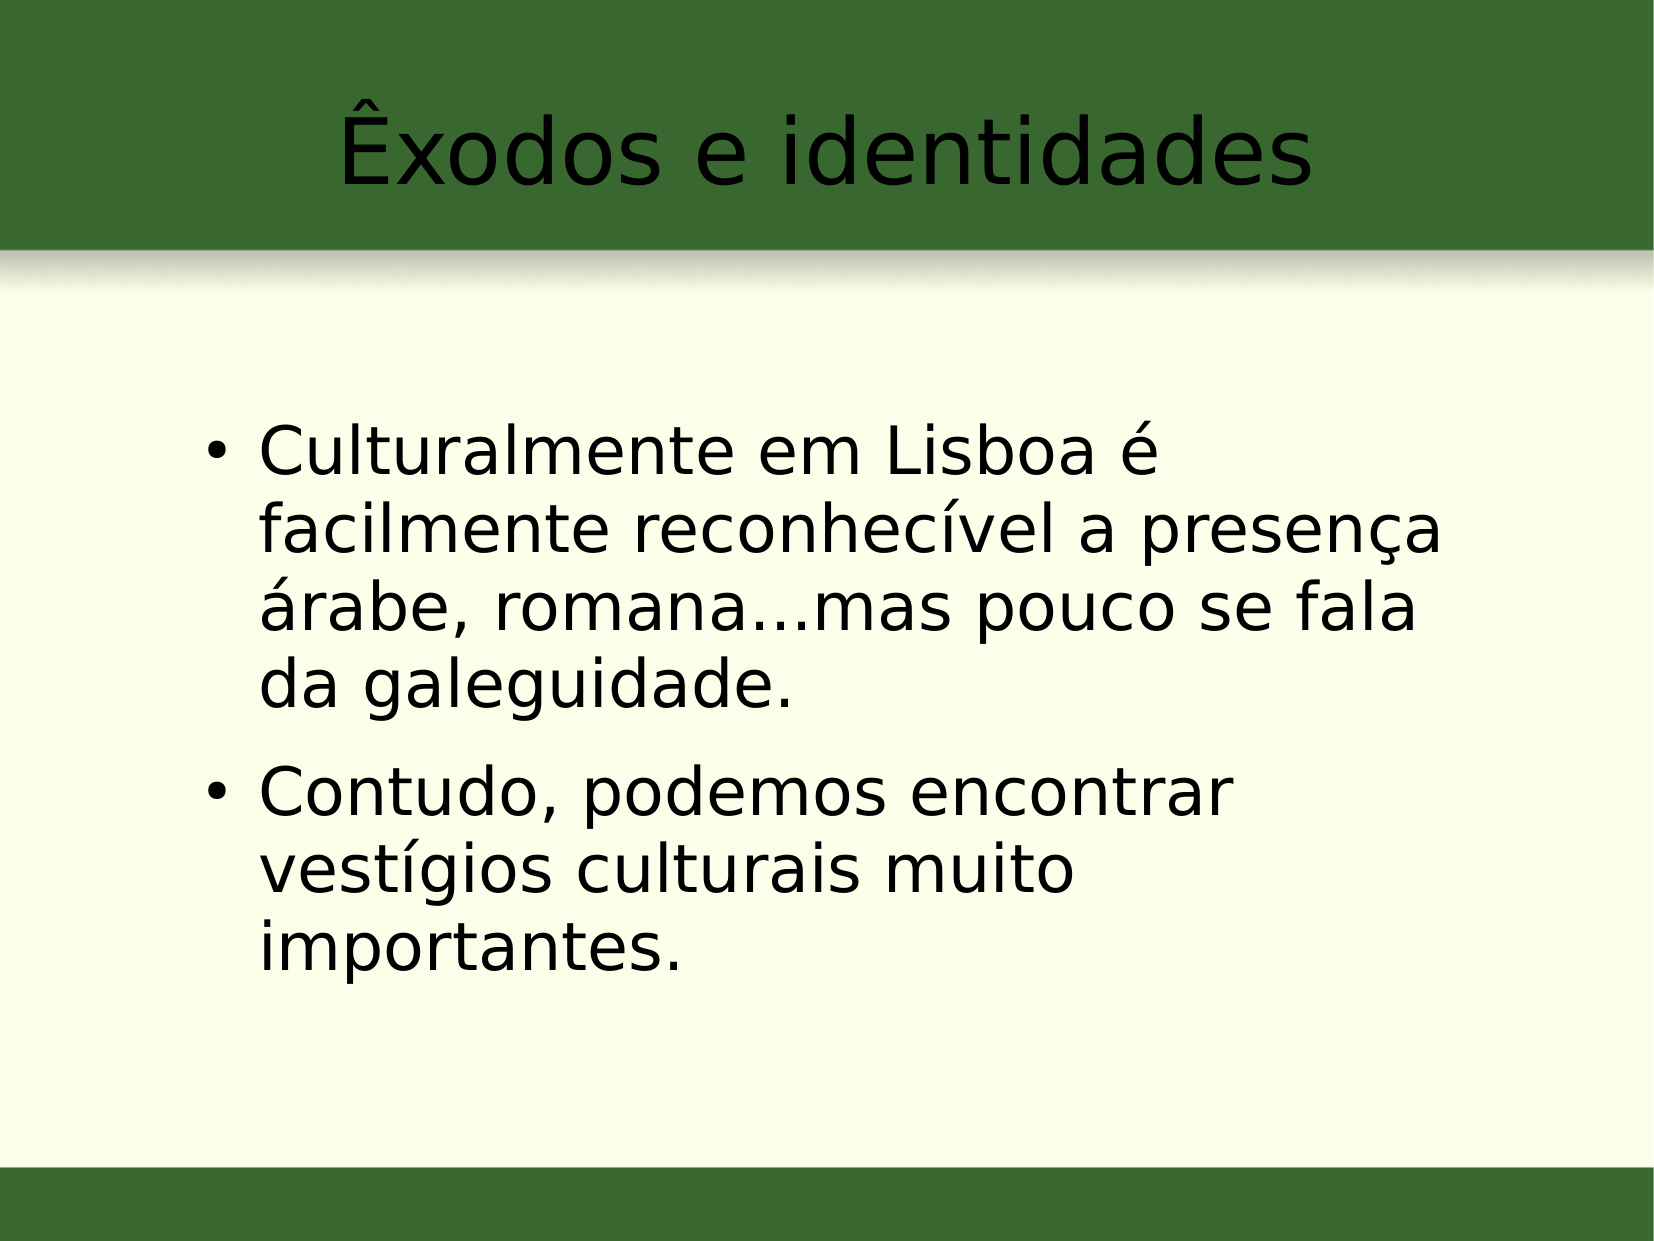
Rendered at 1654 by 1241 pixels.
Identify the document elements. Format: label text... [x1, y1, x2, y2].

picture [0, 0, 1654, 1241]
title Êxodos e identidades [82, 49, 1571, 257]
list Culturalmente em Lisboa é facilmente reconhecível a presença árabe, romana...mas pouco se fala da galeguidade. Contudo, podemos encontrar vestígios culturais muito importantes. [187, 412, 1501, 987]
